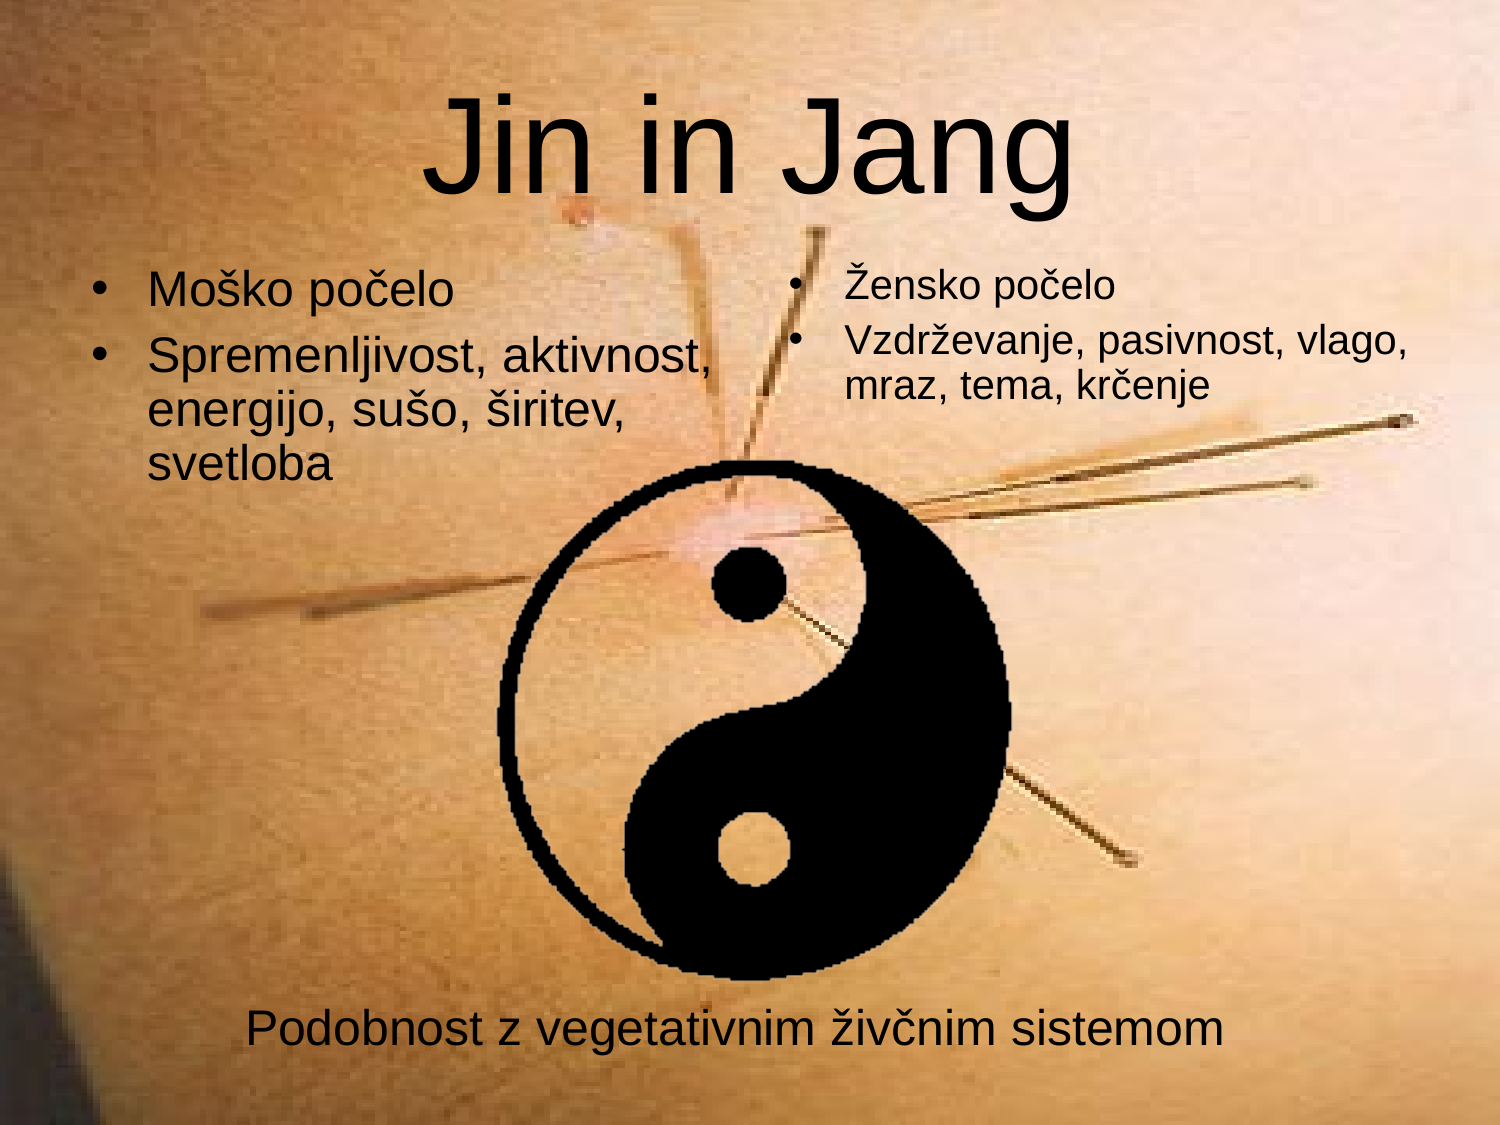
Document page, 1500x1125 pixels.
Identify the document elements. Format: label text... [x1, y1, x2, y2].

list Žensko počelo Vzdrževanje, pasivnost, vlago, mraz, tema, krčenje [773, 255, 1437, 457]
list Moško počelo Spremenljivost, aktivnost, energijo, sušo, širitev, svetloba [76, 255, 740, 500]
picture [0, 0, 1500, 1125]
text_box Podobnost z vegetativnim živčnim sistemom [230, 987, 1246, 1064]
title Jin in Jang [75, 45, 1425, 233]
